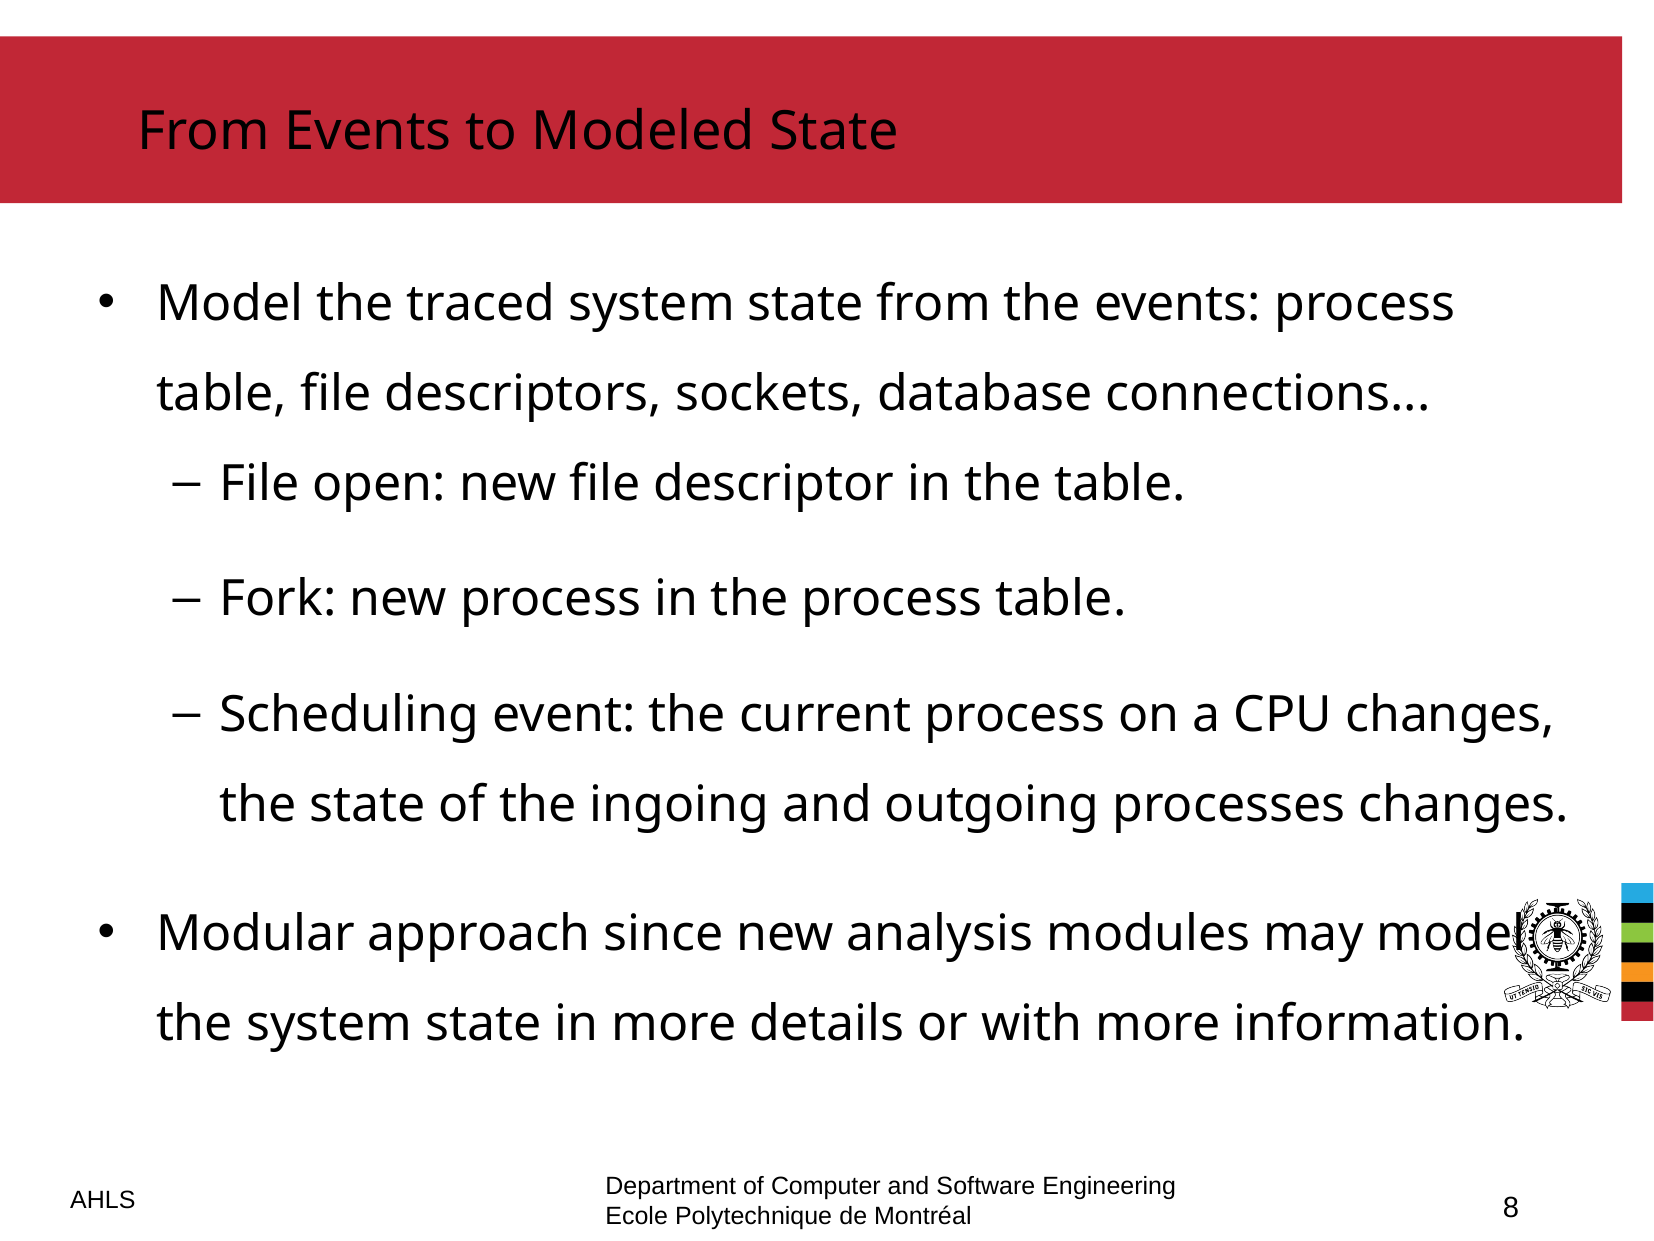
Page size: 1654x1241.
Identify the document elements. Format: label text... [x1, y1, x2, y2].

title From Events to Modeled State [103, 62, 1421, 168]
picture [1615, 883, 1654, 1021]
list Model the traced system state from the events: process table, file descriptors, sockets, database connections... File open: new file descriptor in the table. Fork: new process in the process table. Scheduling event: the current process on a CPU changes, the state of the ingoing and outgoing processes changes. Modular approach since new analysis modules may model the system state in more details or with more information. [82, 232, 1615, 1163]
